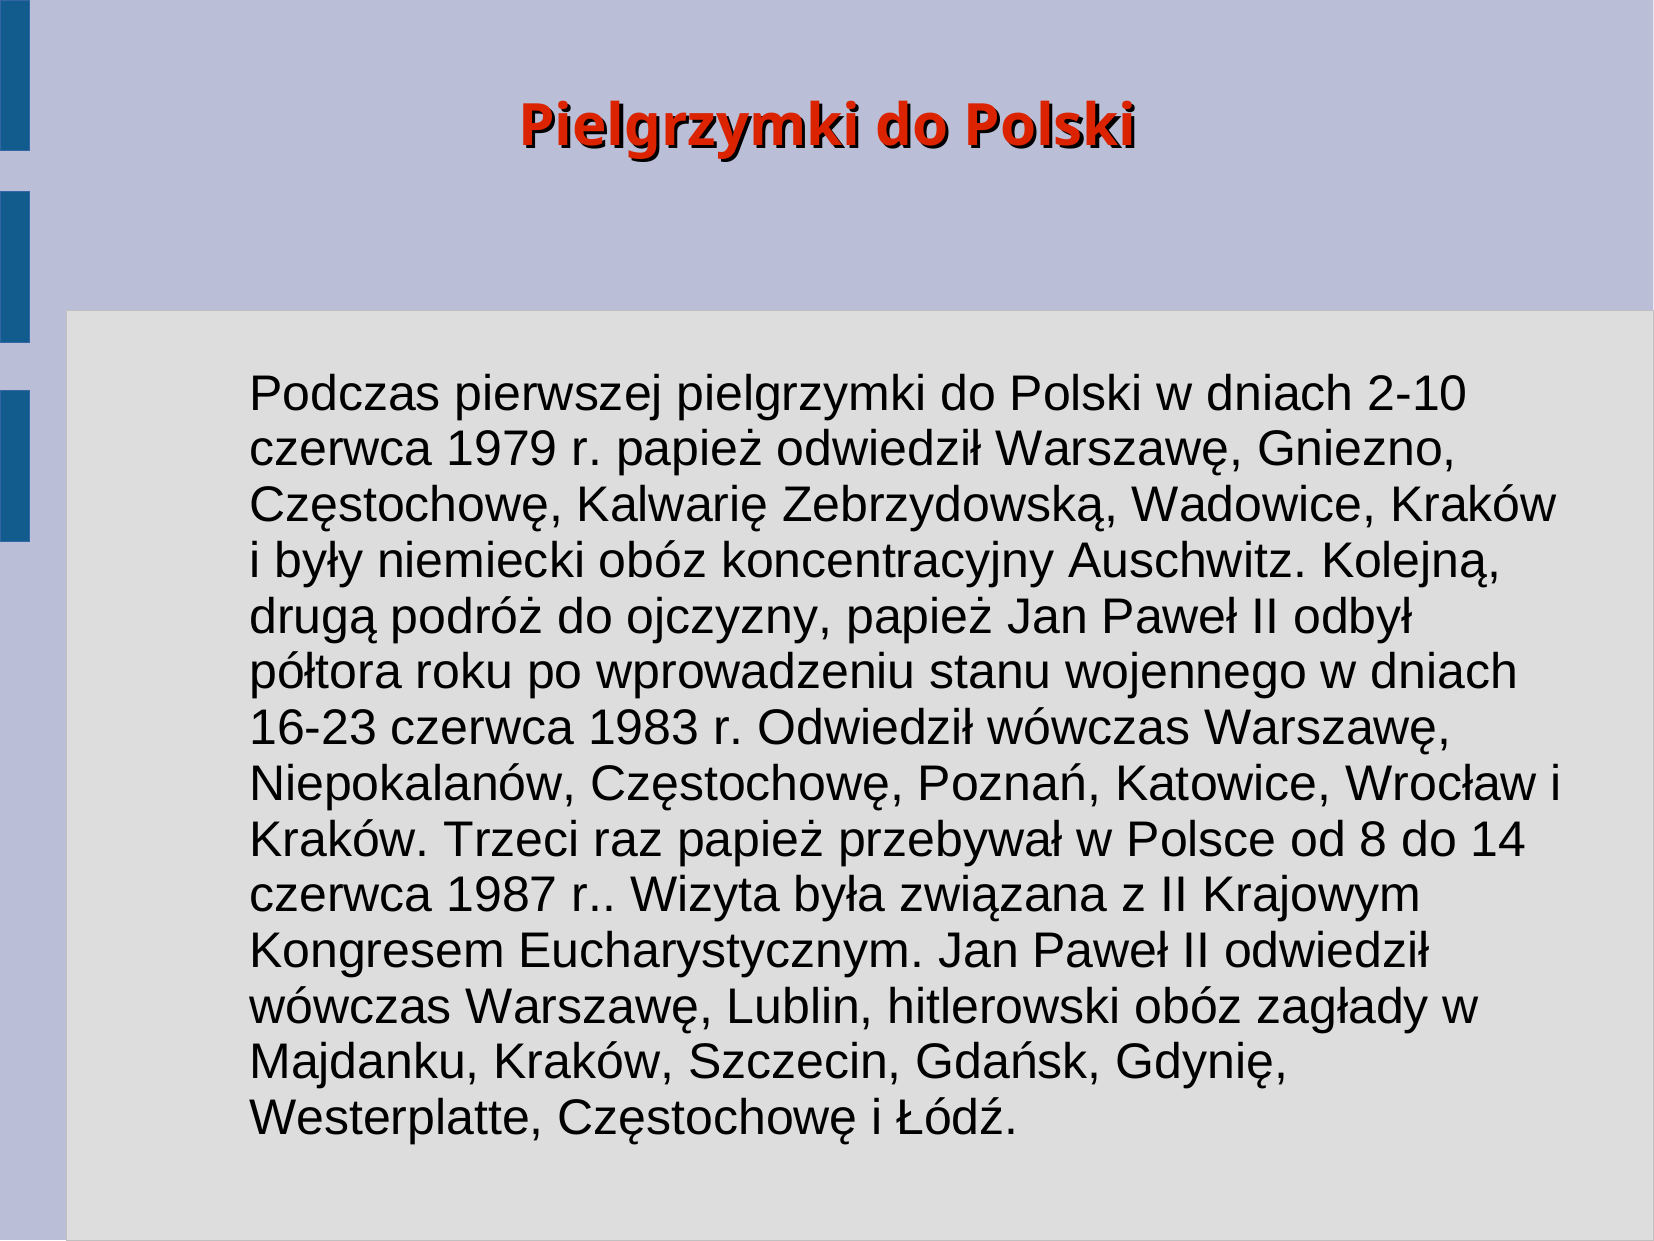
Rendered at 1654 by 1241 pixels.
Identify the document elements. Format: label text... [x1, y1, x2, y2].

title Pielgrzymki do Polski [121, 19, 1534, 227]
list Podczas pierwszej pielgrzymki do Polski w dniach 2-10 czerwca 1979 r. papież odwiedził Warszawę, Gniezno, Częstochowę, Kalwarię Zebrzydowską, Wadowice, Kraków i były niemiecki obóz koncentracyjny Auschwitz. Kolejną, drugą podróż do ojczyzny, papież Jan Paweł II odbył półtora roku po wprowadzeniu stanu wojennego w dniach 16-23 czerwca 1983 r. Odwiedził wówczas Warszawę, Niepokalanów, Częstochowę, Poznań, Katowice, Wrocław i Kraków. Trzeci raz papież przebywał w Polsce od 8 do 14 czerwca 1987 r.. Wizyta była związana z II Krajowym Kongresem Eucharystycznym. Jan Paweł II odwiedził wówczas Warszawę, Lublin, hitlerowski obóz zagłady w Majdanku, Kraków, Szczecin, Gdańsk, Gdynię, Westerplatte, Częstochowę i Łódź. [178, 364, 1570, 1147]
